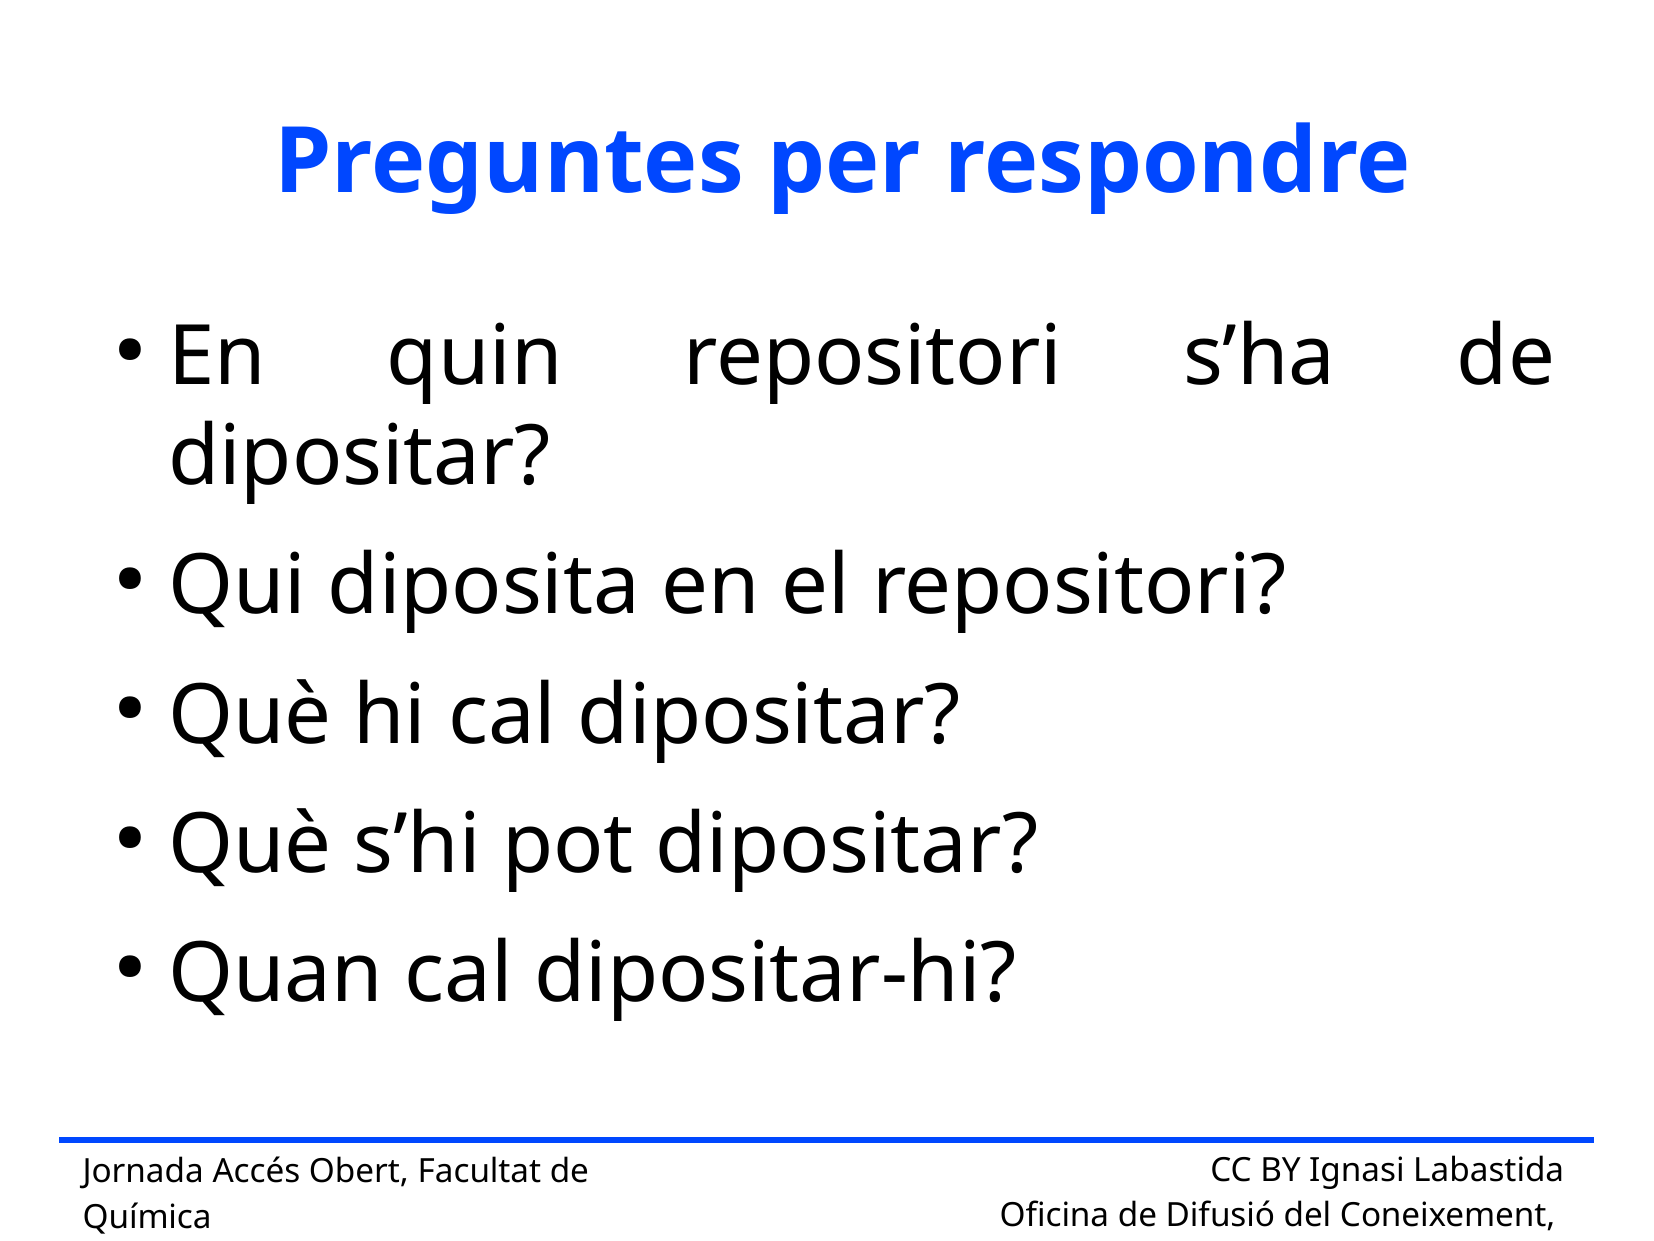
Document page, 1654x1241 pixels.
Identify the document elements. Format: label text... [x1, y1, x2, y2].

list En quin repositori s’ha de dipositar? Qui diposita en el repositori? Què hi cal dipositar? Què s’hi pot dipositar? Quan cal dipositar-hi? [82, 289, 1571, 1108]
title Preguntes per respondre [82, 38, 1571, 267]
